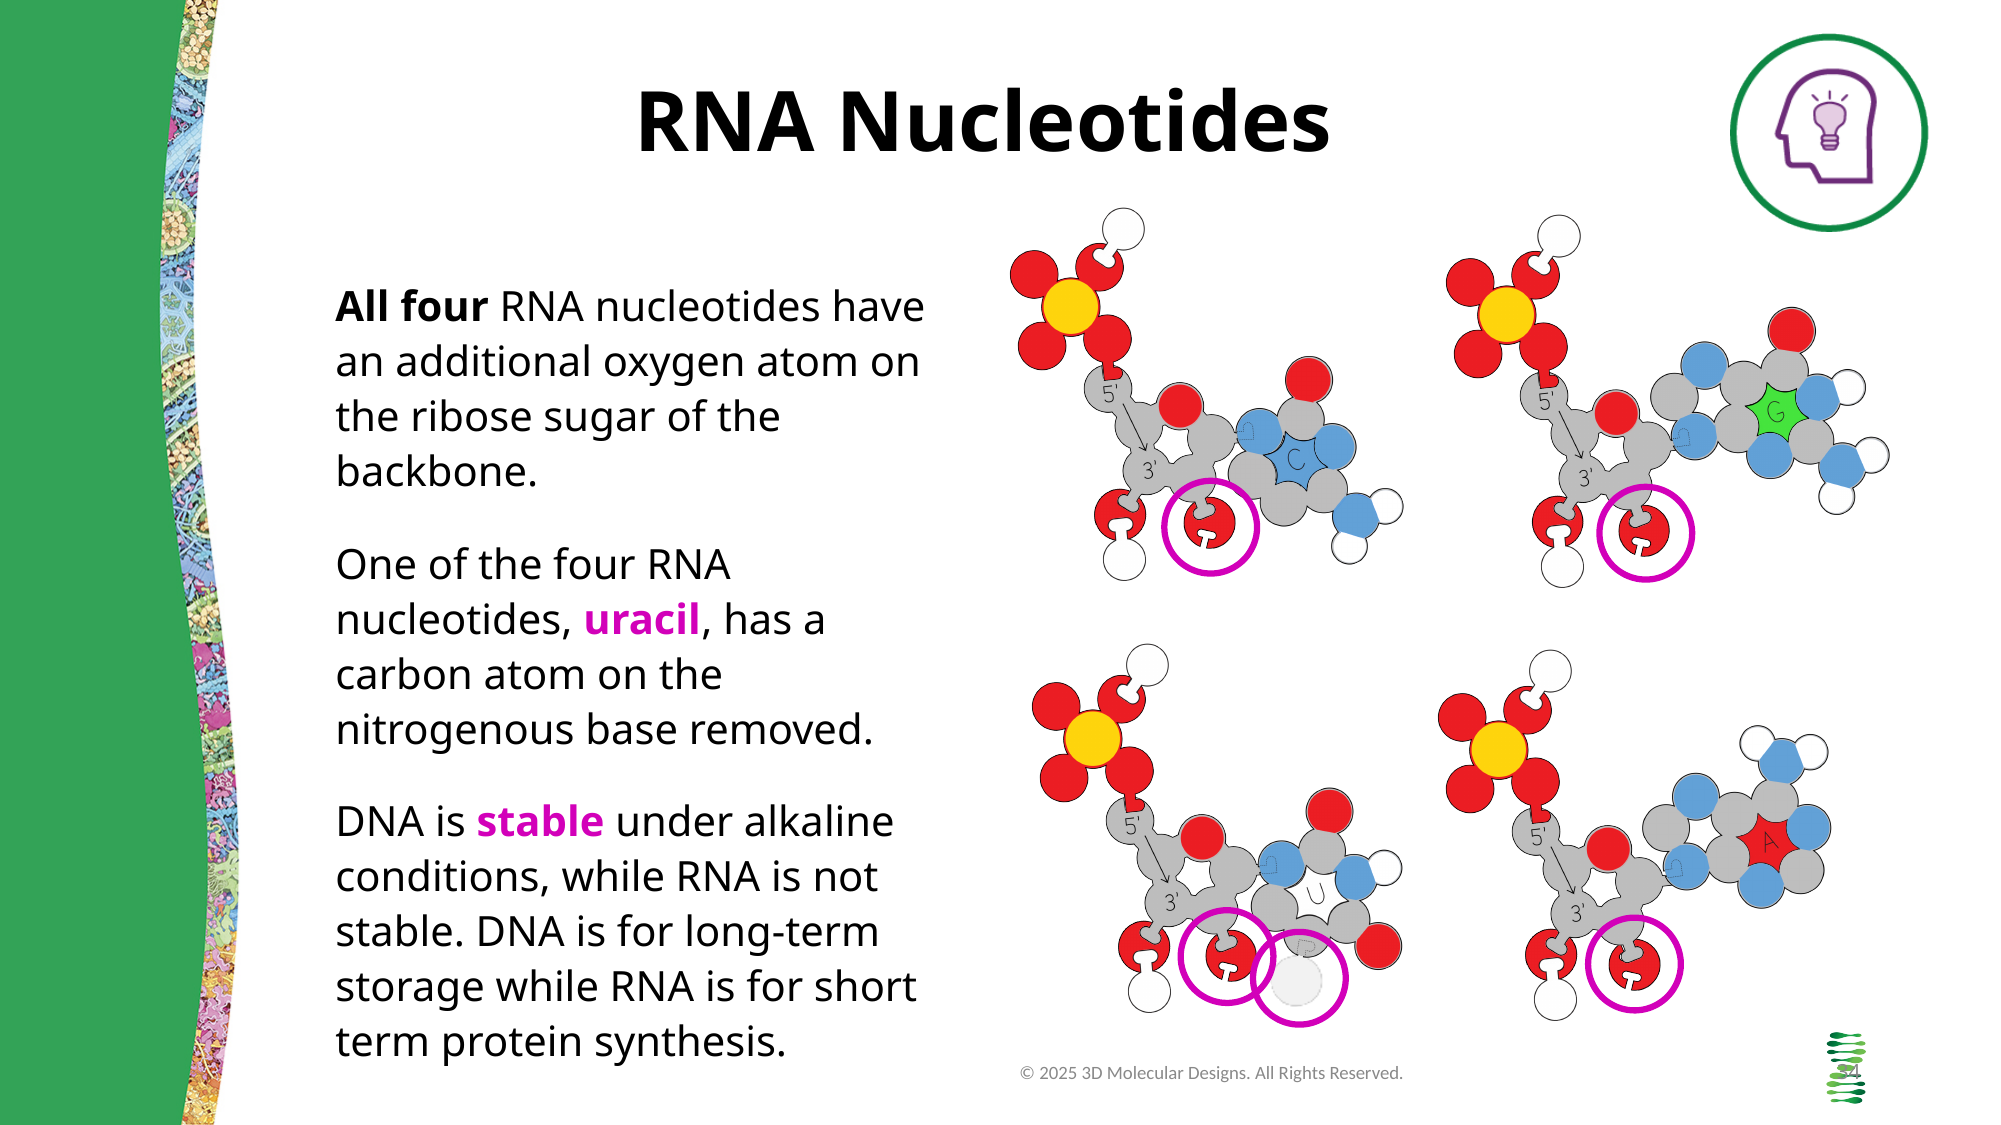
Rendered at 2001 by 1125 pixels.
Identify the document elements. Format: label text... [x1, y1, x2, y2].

picture [1168, 484, 1253, 557]
picture [1007, 199, 1418, 596]
text_box RNA Nucleotides [235, 72, 1732, 198]
picture [1269, 936, 1342, 1013]
picture [1257, 949, 1270, 973]
text_box All four RNA nucleotides have an additional oxygen atom on the ribose sugar of the backbone. One of the four RNA nucleotides, uracil, has a carbon atom on the nitrogenous base removed. DNA is stable under alkaline conditions, while RNA is not stable. DNA is for long-term storage while RNA is for short term protein synthesis. [320, 267, 943, 1068]
picture [1029, 635, 1438, 1015]
slide_number 34 [1821, 1042, 1929, 1103]
picture [1592, 921, 1677, 999]
picture [1603, 490, 1687, 565]
picture [1435, 641, 1883, 1023]
picture [1443, 206, 1914, 590]
picture [1184, 914, 1266, 990]
